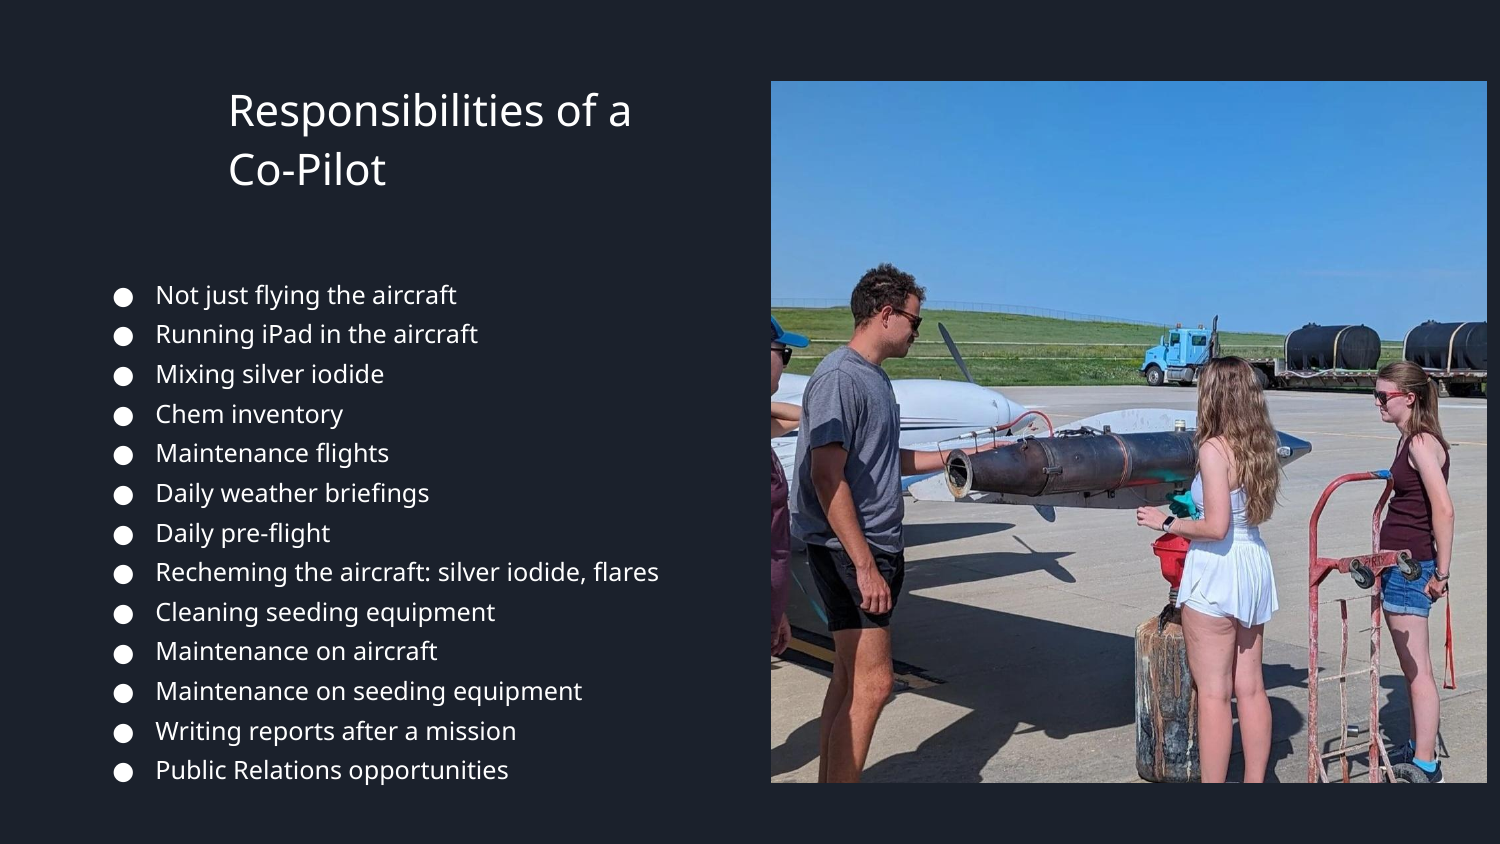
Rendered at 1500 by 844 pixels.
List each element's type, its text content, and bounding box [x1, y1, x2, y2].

list Not just flying the aircraft Running iPad in the aircraft Mixing silver iodide Chem inventory Maintenance flights Daily weather briefings Daily pre-flight Recheming the aircraft: silver iodide, flares Cleaning seeding equipment Maintenance on aircraft Maintenance on seeding equipment Writing reports after a mission Public Relations opportunities [79, 257, 813, 804]
picture [771, 81, 1487, 784]
title Responsibilities of a Co-Pilot [212, 64, 1368, 215]
